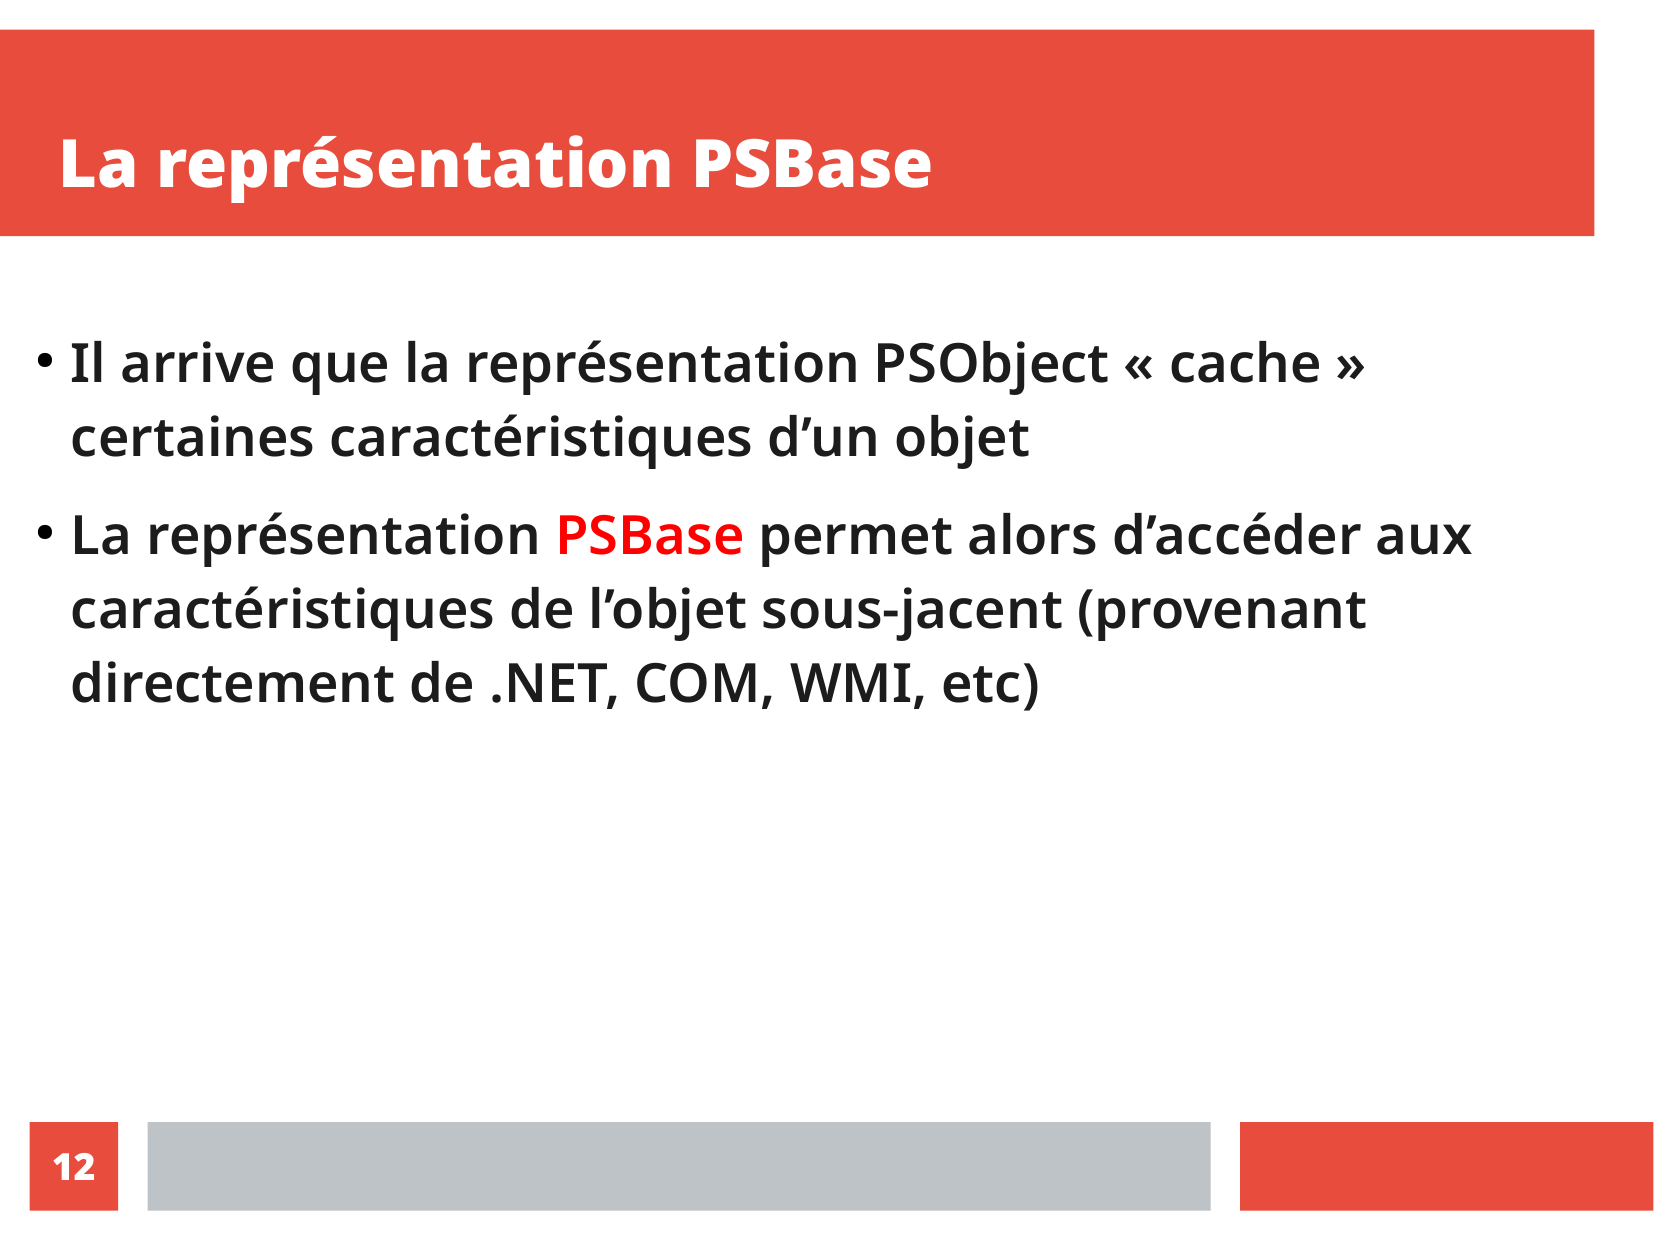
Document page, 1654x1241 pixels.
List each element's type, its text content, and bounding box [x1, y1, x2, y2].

title La représentation PSBase [59, 59, 1595, 207]
list Il arrive que la représentation PSObject « cache » certaines caractéristiques d’un objet La représentation PSBase permet alors d’accéder aux caractéristiques de l’objet sous-jacent (provenant directement de .NET, COM, WMI, etc) [35, 324, 1607, 1093]
